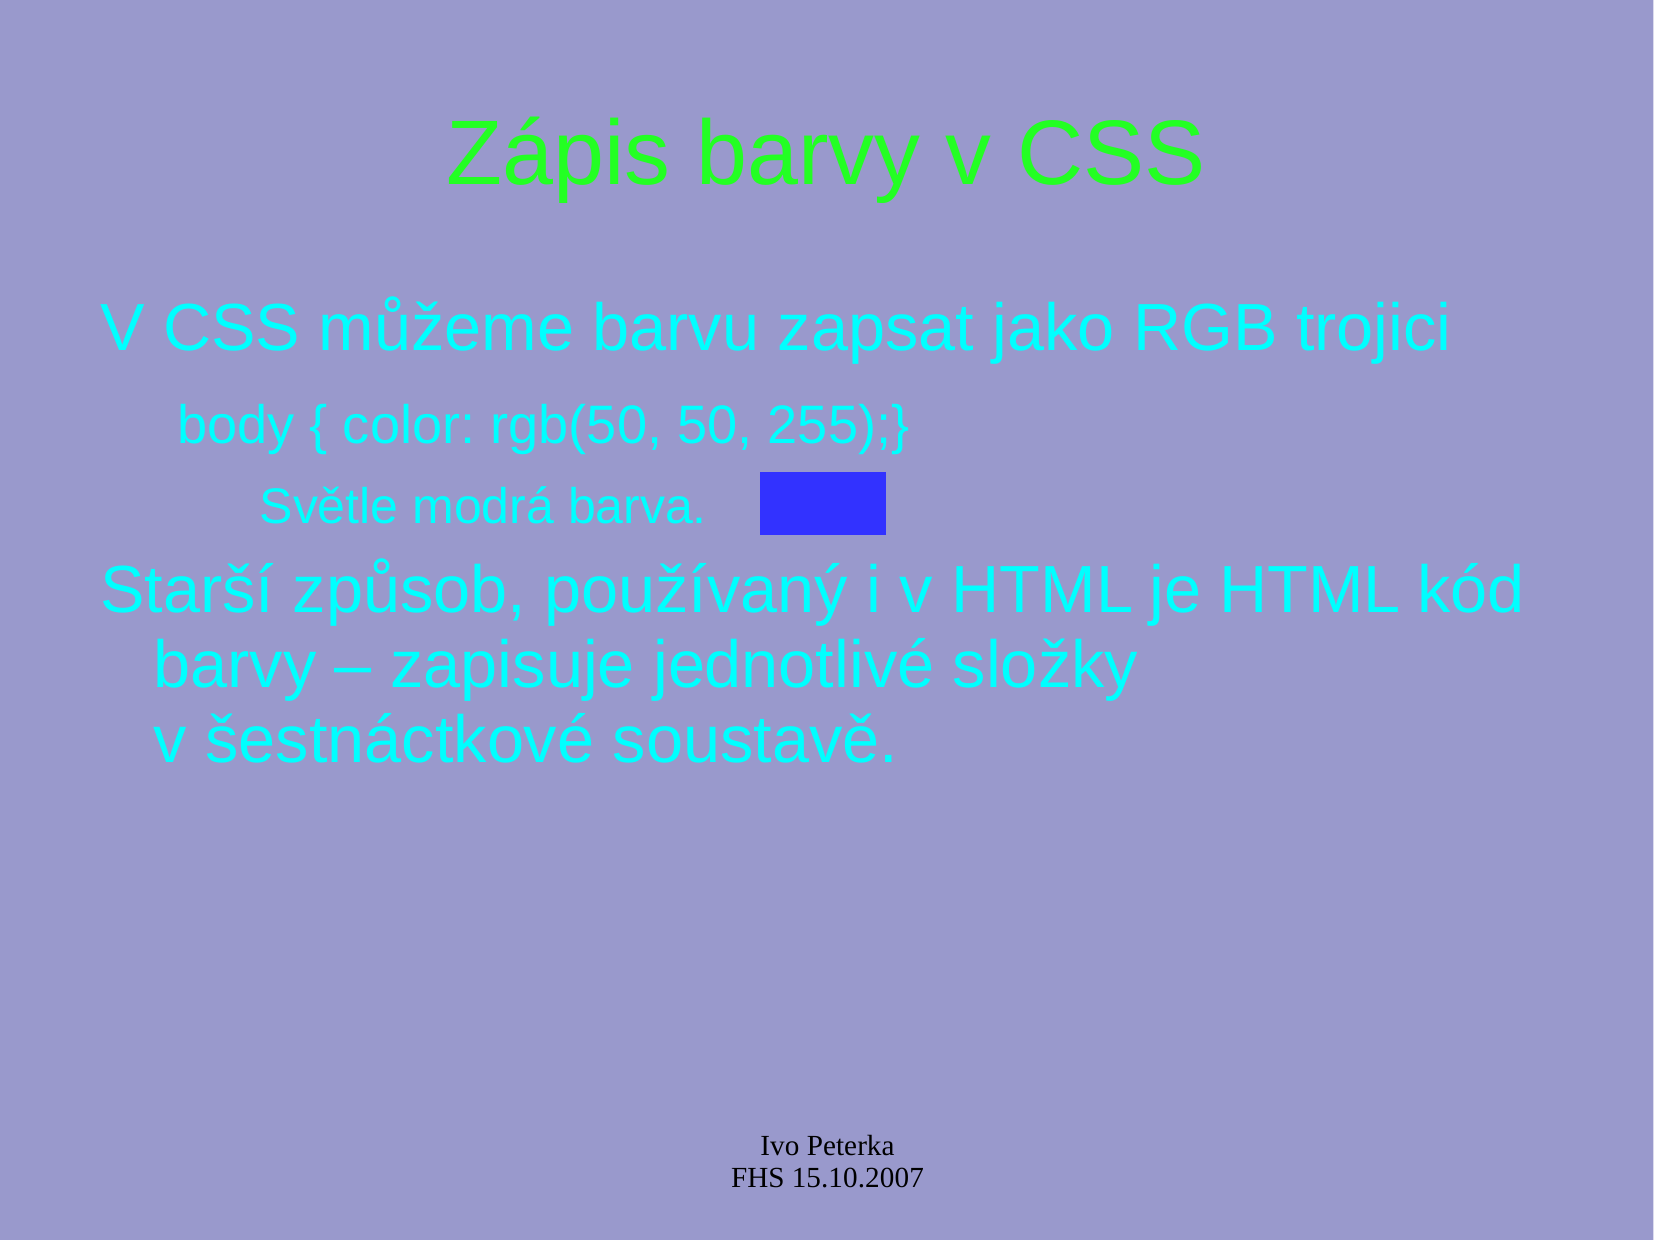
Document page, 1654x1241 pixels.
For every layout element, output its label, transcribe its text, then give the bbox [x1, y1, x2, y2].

title Zápis barvy v CSS [82, 56, 1571, 250]
list V CSS můžeme barvu zapsat jako RGB trojici body { color: rgb(50, 50, 255);} Světle modrá barva. Starší způsob, používaný i v HTML je HTML kód barvy – zapisuje jednotlivé složky v šestnáctkové soustavě. [82, 290, 1571, 1094]
picture [760, 472, 886, 535]
